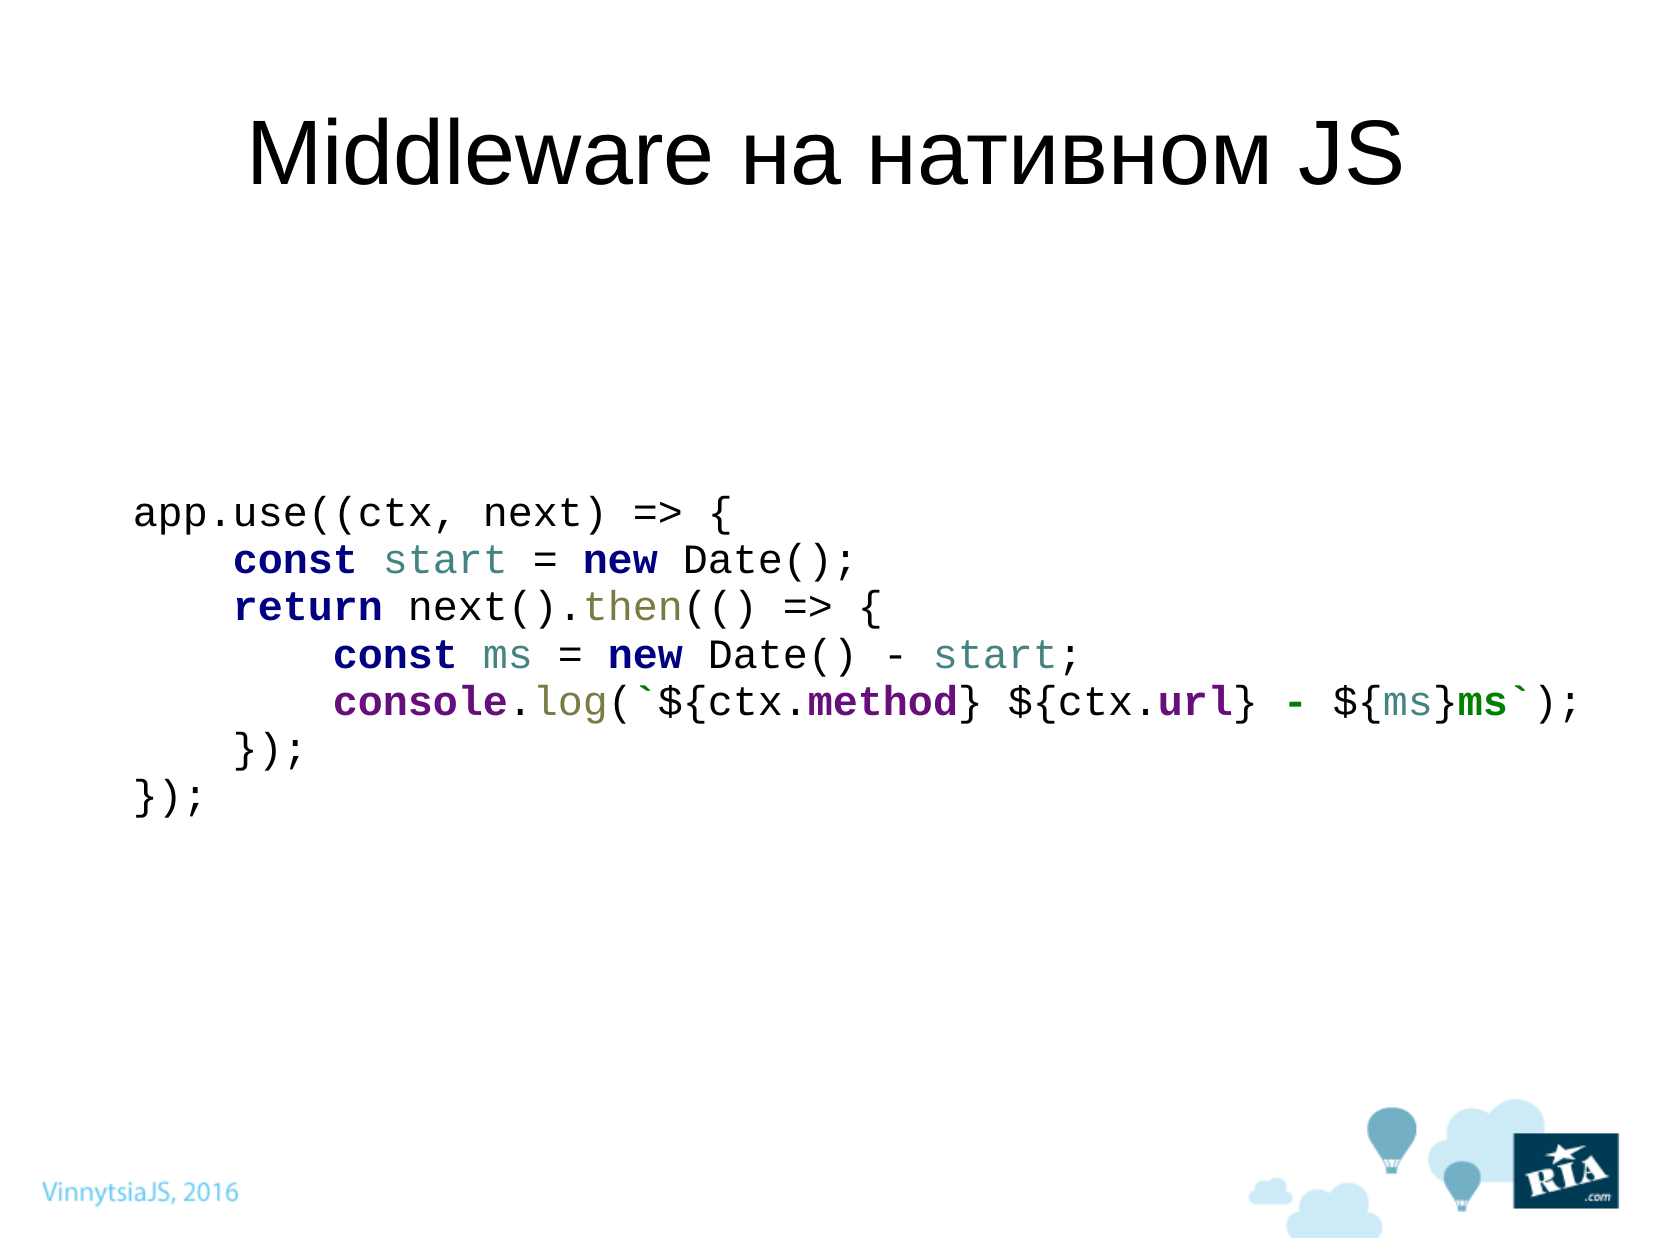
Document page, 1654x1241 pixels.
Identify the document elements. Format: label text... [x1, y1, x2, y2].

text_box app.use((ctx, next) => { const start = new Date(); return next().then(() => { const ms = new Date() - start; console.log(`${ctx.method} ${ctx.url} - ${ms}ms`); }); }); [118, 484, 1619, 1111]
picture [0, 0, 1653, 1238]
title Middleware на нативном JS [82, 49, 1571, 257]
